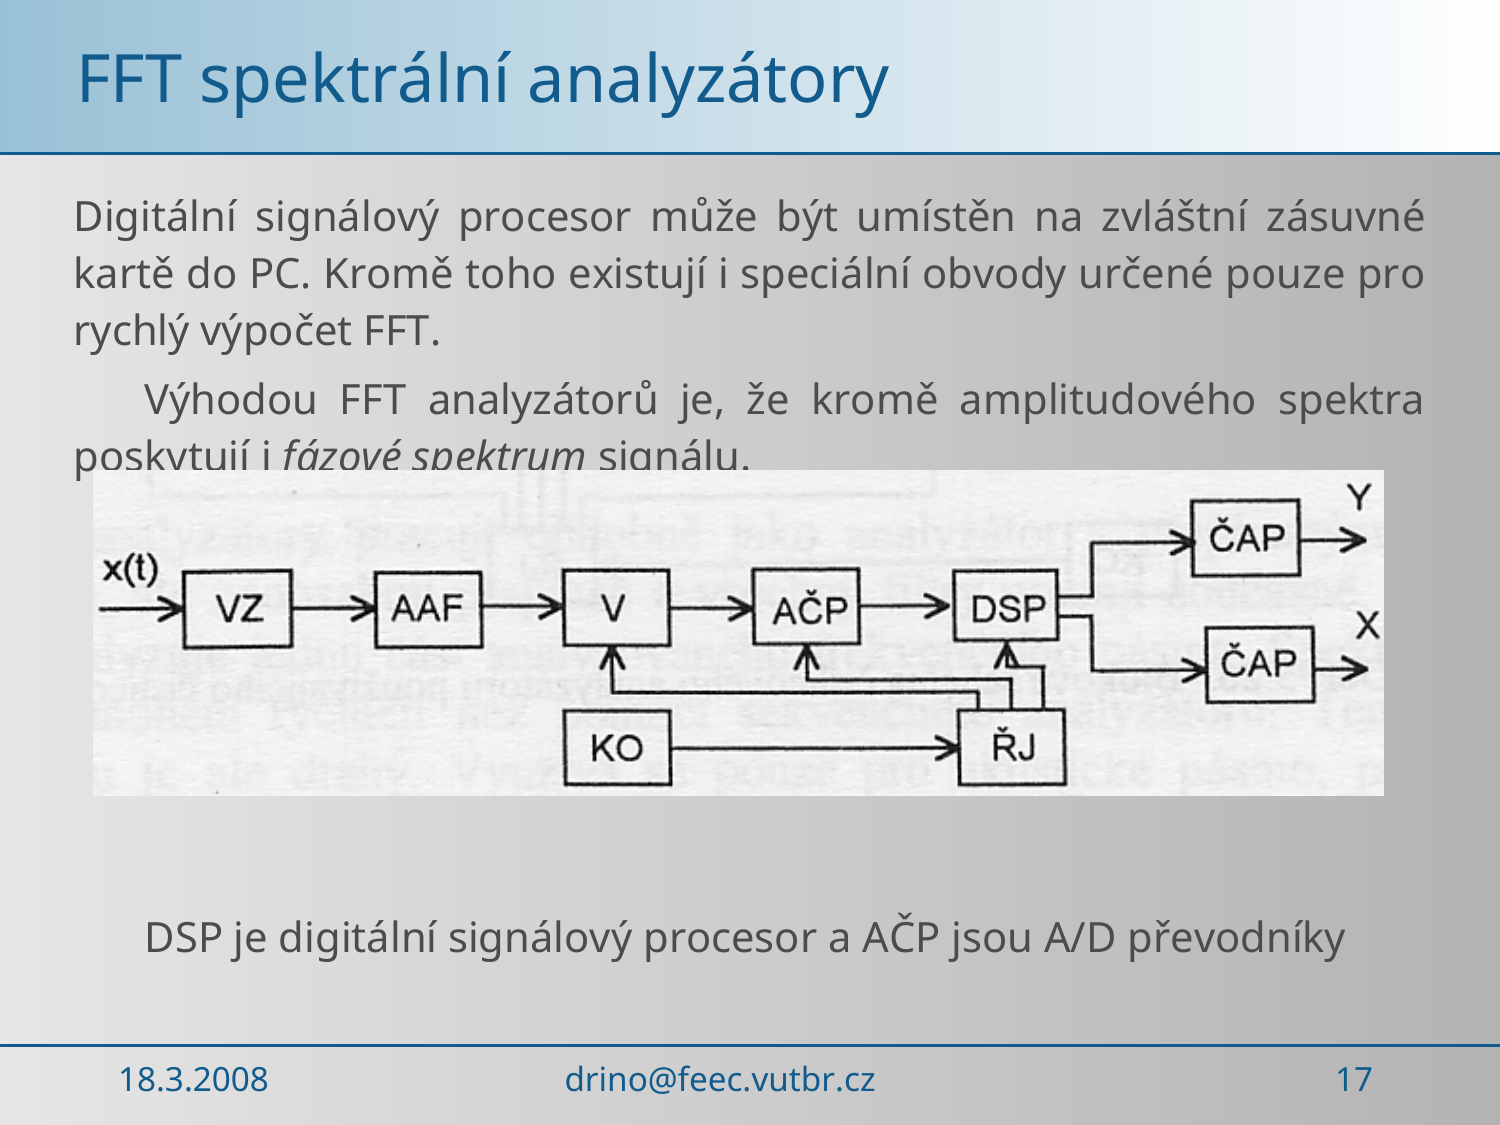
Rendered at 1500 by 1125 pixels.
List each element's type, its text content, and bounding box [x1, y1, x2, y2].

text_box 18.3.2008 [103, 1049, 432, 1125]
picture [93, 470, 1384, 796]
title FFT spektrální analyzátory [0, 0, 1500, 152]
text_box drino@feec.vutbr.cz [454, 1049, 987, 1125]
text_box <číslo> [1075, 1049, 1388, 1125]
text_box Digitální signálový procesor může být umístěn na zvláštní zásuvné kartě do PC. Kromě toho existují i speciální obvody určené pouze pro rychlý výpočet FFT. Výhodou FFT analyzátorů je, že kromě amplitudového spektra poskytují i fázové spektrum signálu. DSP je digitální signálový procesor a AČP jsou A/D převodníky [59, 178, 1442, 973]
